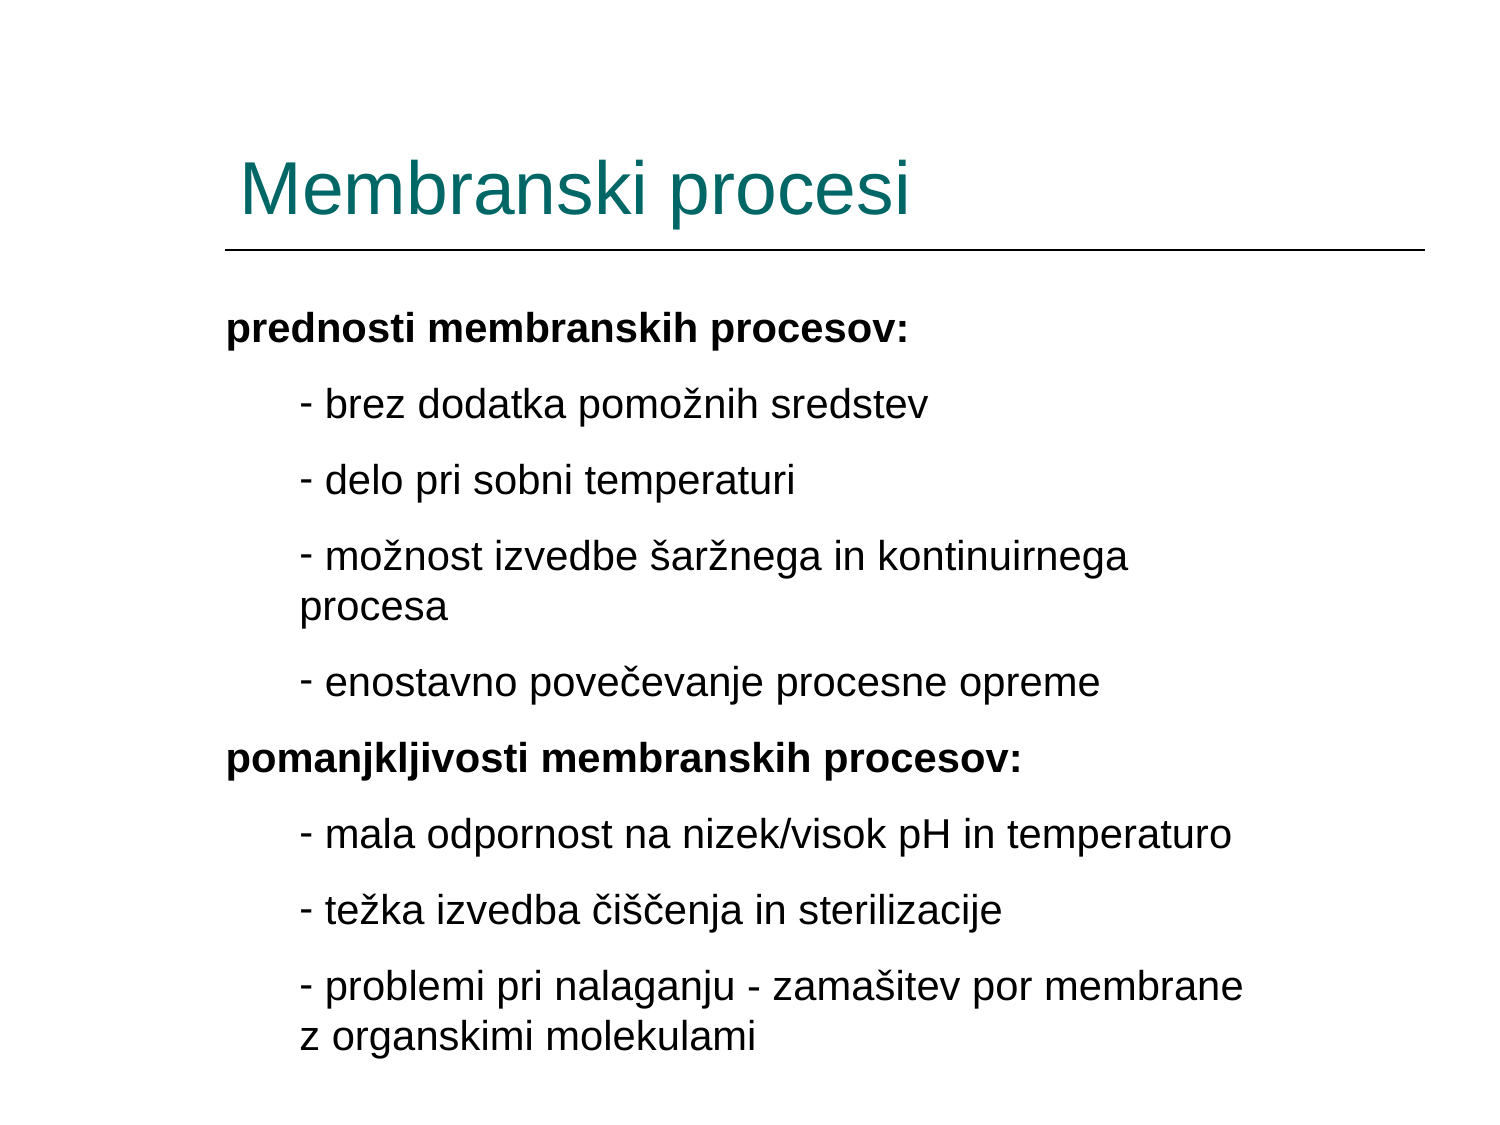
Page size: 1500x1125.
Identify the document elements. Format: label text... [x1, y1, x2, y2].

title Membranski procesi [224, 49, 1425, 237]
text_box prednosti membranskih procesov: brez dodatka pomožnih sredstev delo pri sobni temperaturi možnost izvedbe šaržnega in kontinuirnega procesa enostavno povečevanje procesne opreme pomanjkljivosti membranskih procesov: mala odpornost na nizek/visok pH in temperaturo težka izvedba čiščenja in sterilizacije problemi pri nalaganju - zamašitev por membrane z organskimi molekulami [210, 292, 1278, 1067]
